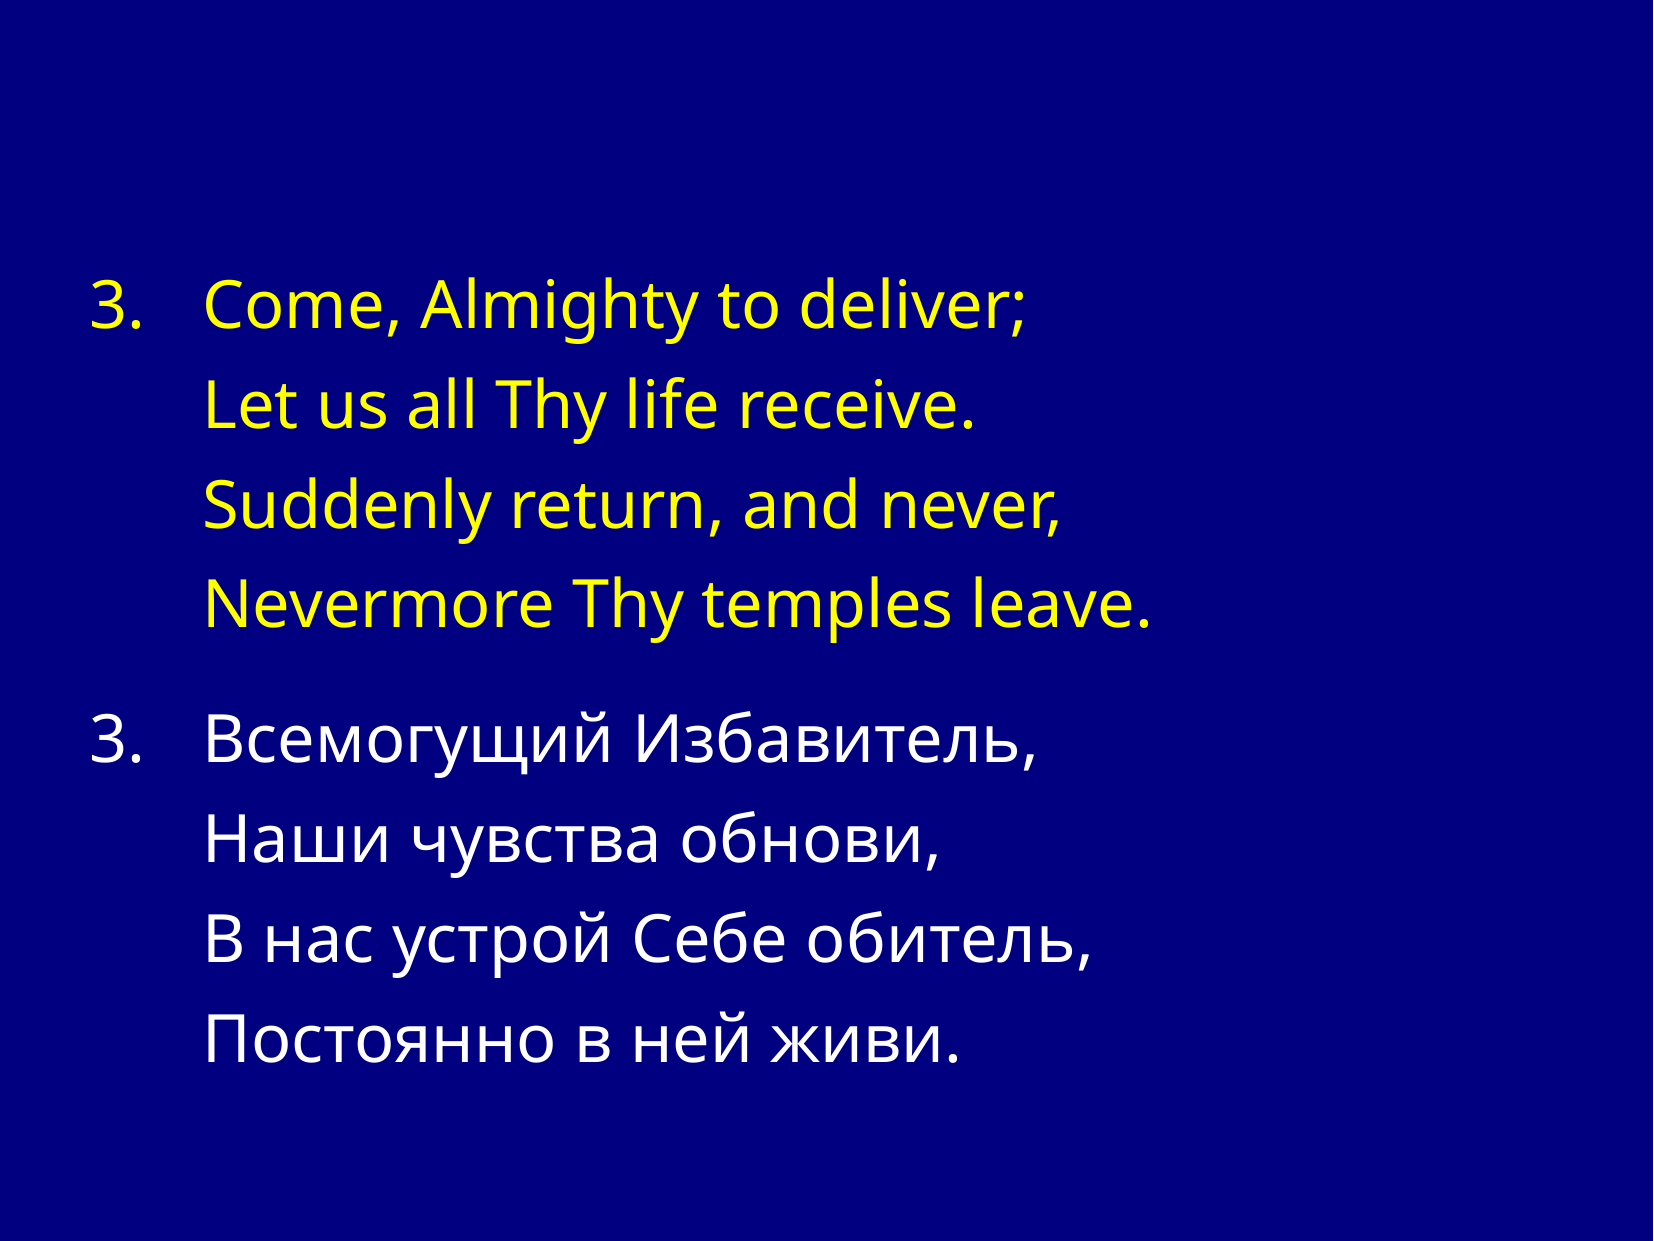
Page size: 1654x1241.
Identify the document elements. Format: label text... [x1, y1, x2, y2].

text_box 3. Всемогущий Избавитель, Наши чувства обнови, В нас устрой Себе обитель, Постоянно в ней живи. [75, 675, 1576, 1163]
text_box 3. Come, Almighty to deliver; Let us all Thy life receive. Suddenly return, and never, Nevermore Thy temples leave. [75, 150, 1576, 638]
